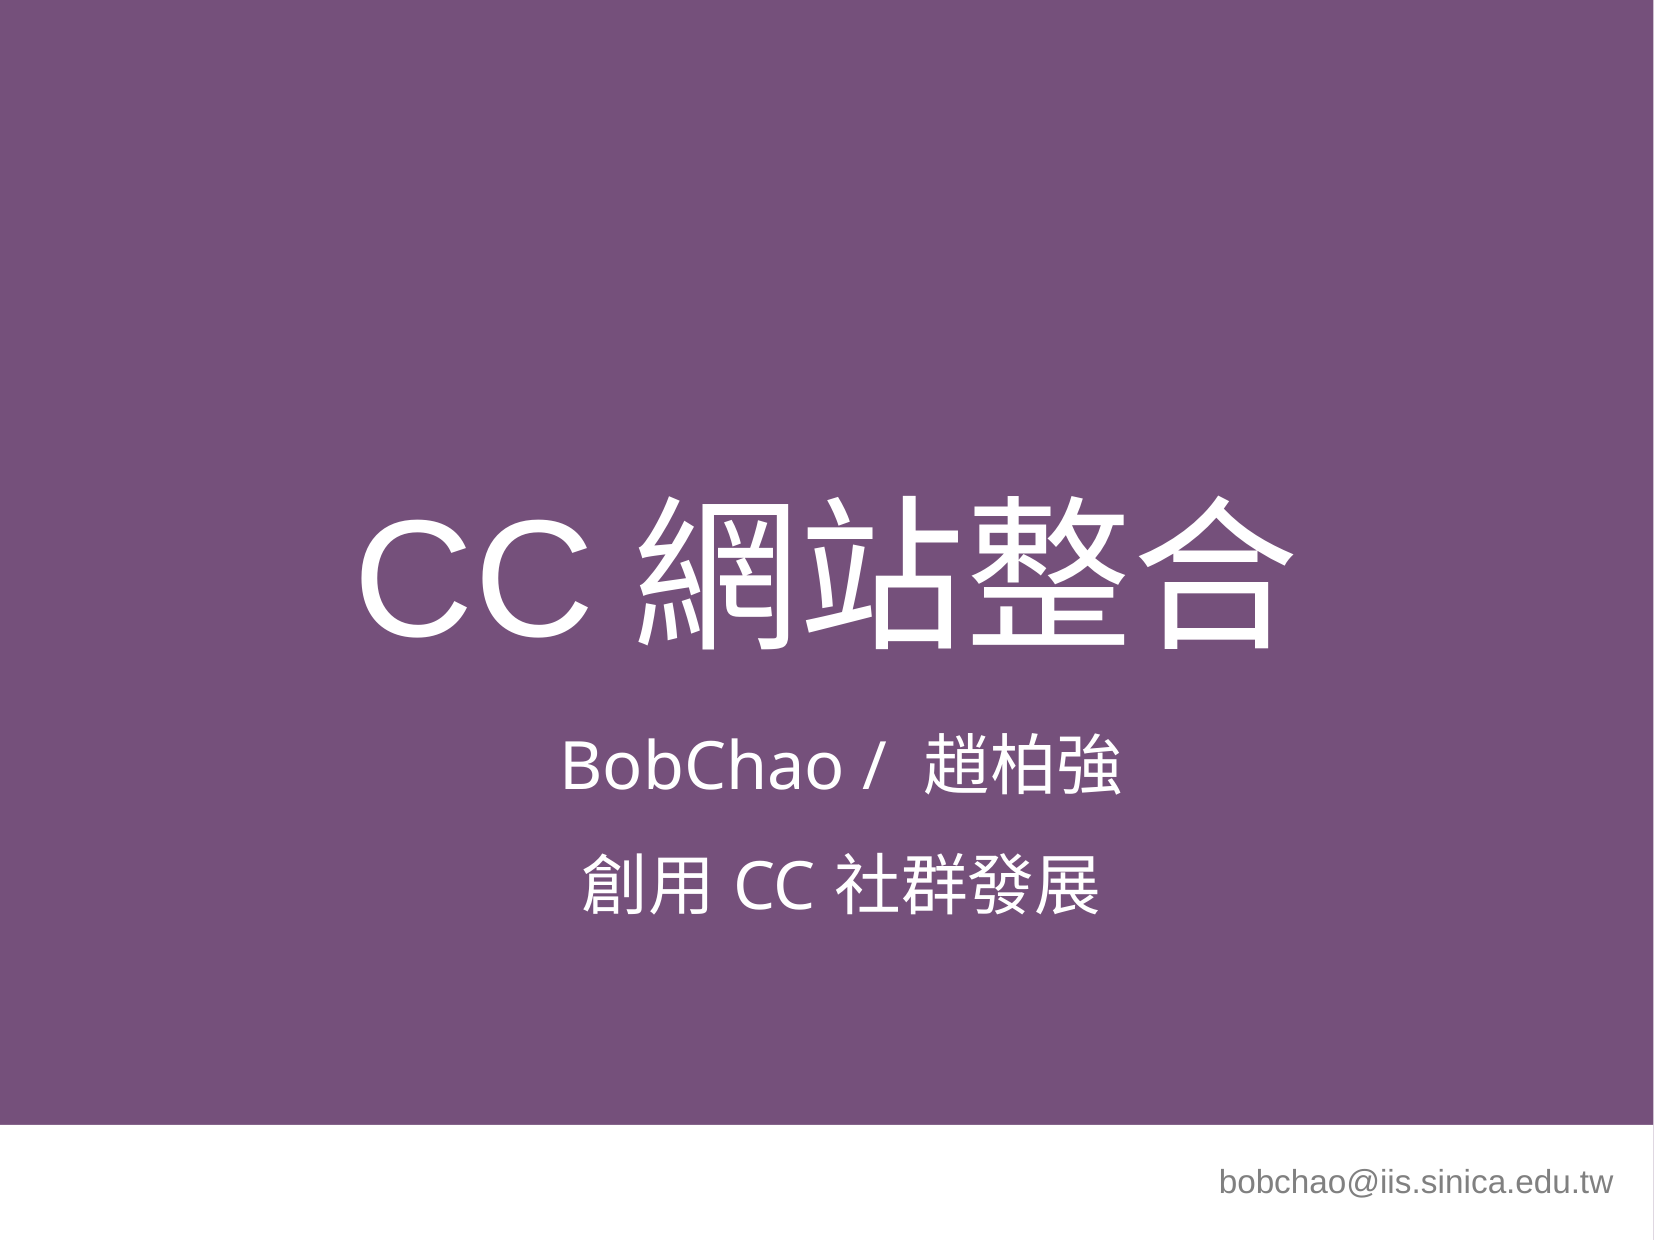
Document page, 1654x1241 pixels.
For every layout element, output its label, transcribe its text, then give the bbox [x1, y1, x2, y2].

title CC網站整合 [82, 469, 1571, 677]
list BobChao / 趙柏強 創用CC社群發展 [88, 718, 1577, 1092]
